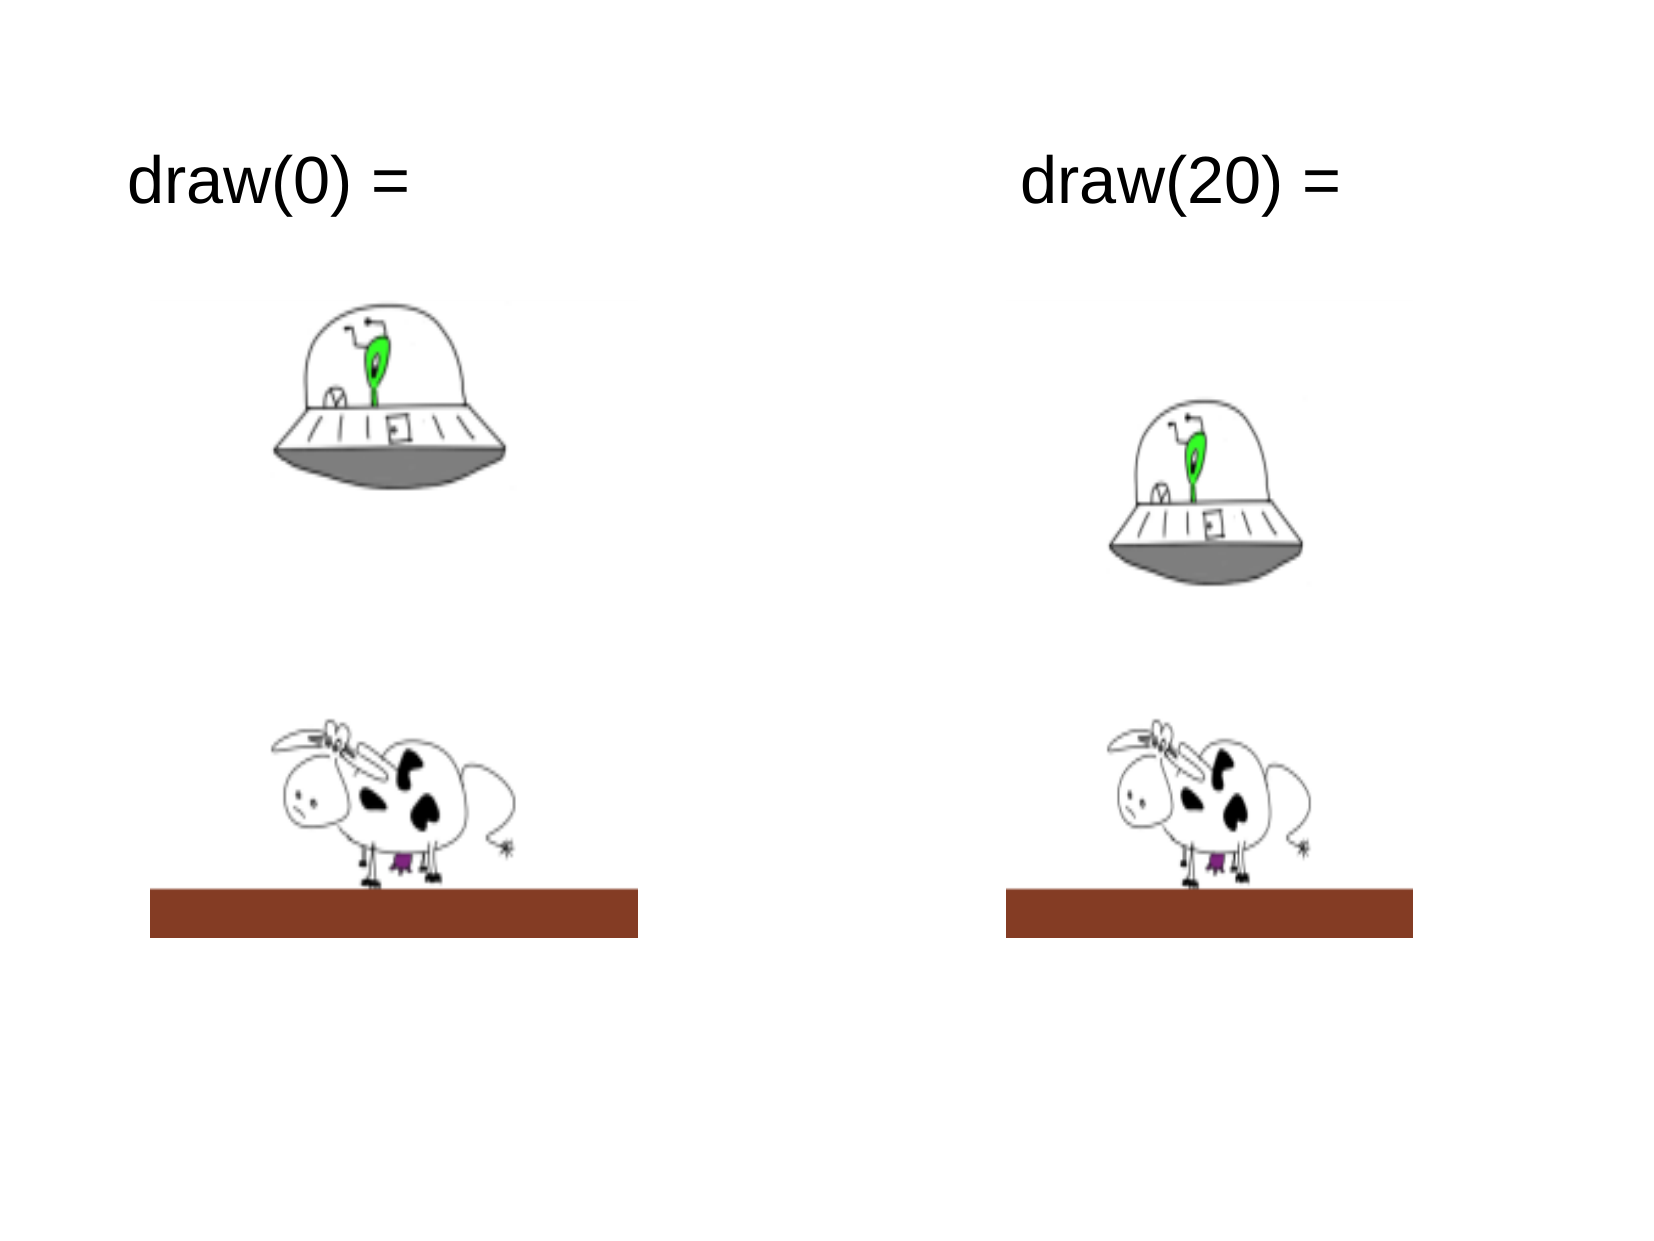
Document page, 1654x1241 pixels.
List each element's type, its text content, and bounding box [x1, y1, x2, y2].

picture [150, 299, 638, 938]
text_box draw(0) = [112, 135, 492, 226]
text_box draw(20) = [1006, 135, 1385, 226]
picture [1006, 299, 1413, 938]
